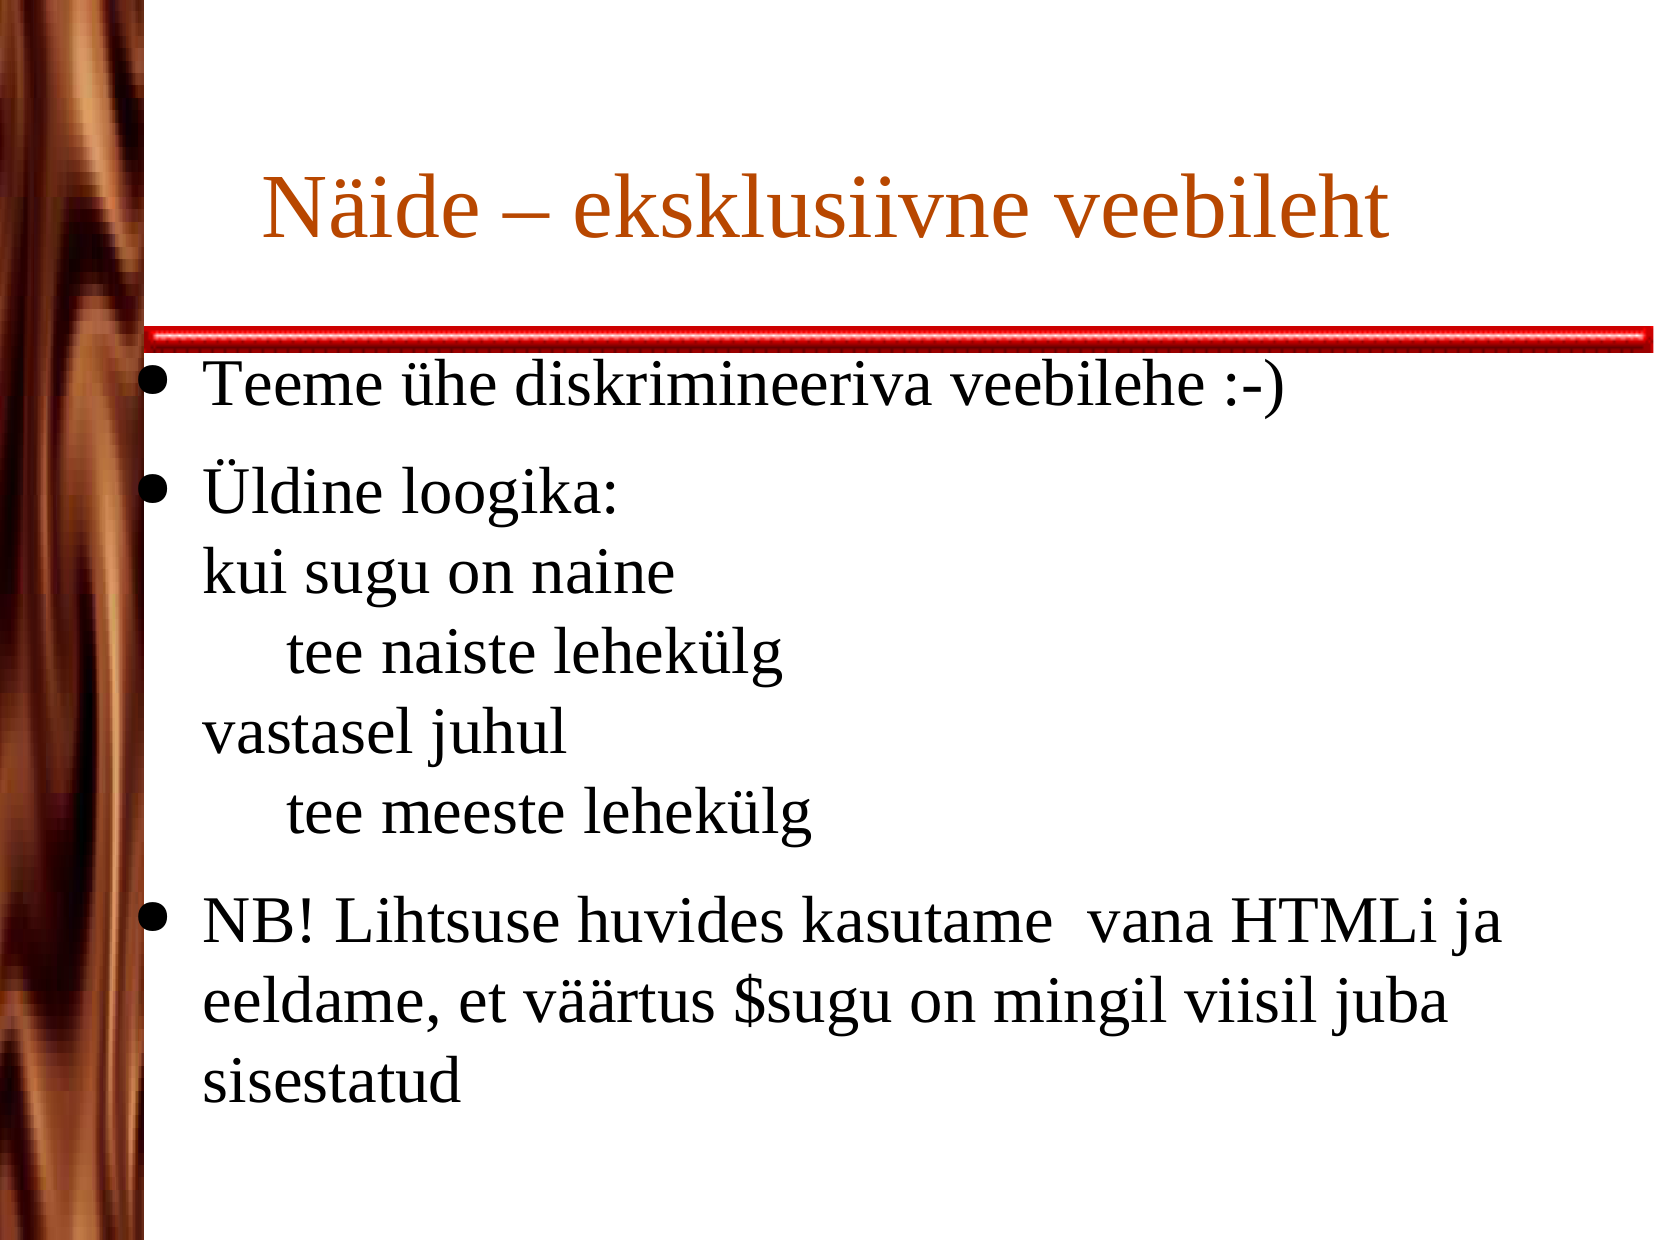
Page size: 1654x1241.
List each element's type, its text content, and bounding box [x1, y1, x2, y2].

title Näide – eksklusiivne veebileht [121, 100, 1533, 312]
picture [0, 0, 1654, 1240]
list Teeme ühe diskrimineeriva veebilehe :-) Üldine loogika: kui sugu on naine tee naiste lehekülg vastasel juhul tee meeste lehekülg NB! Lihtsuse huvides kasutame vana HTMLi ja eeldame, et väärtus $sugu on mingil viisil juba sisestatud [121, 344, 1533, 1126]
